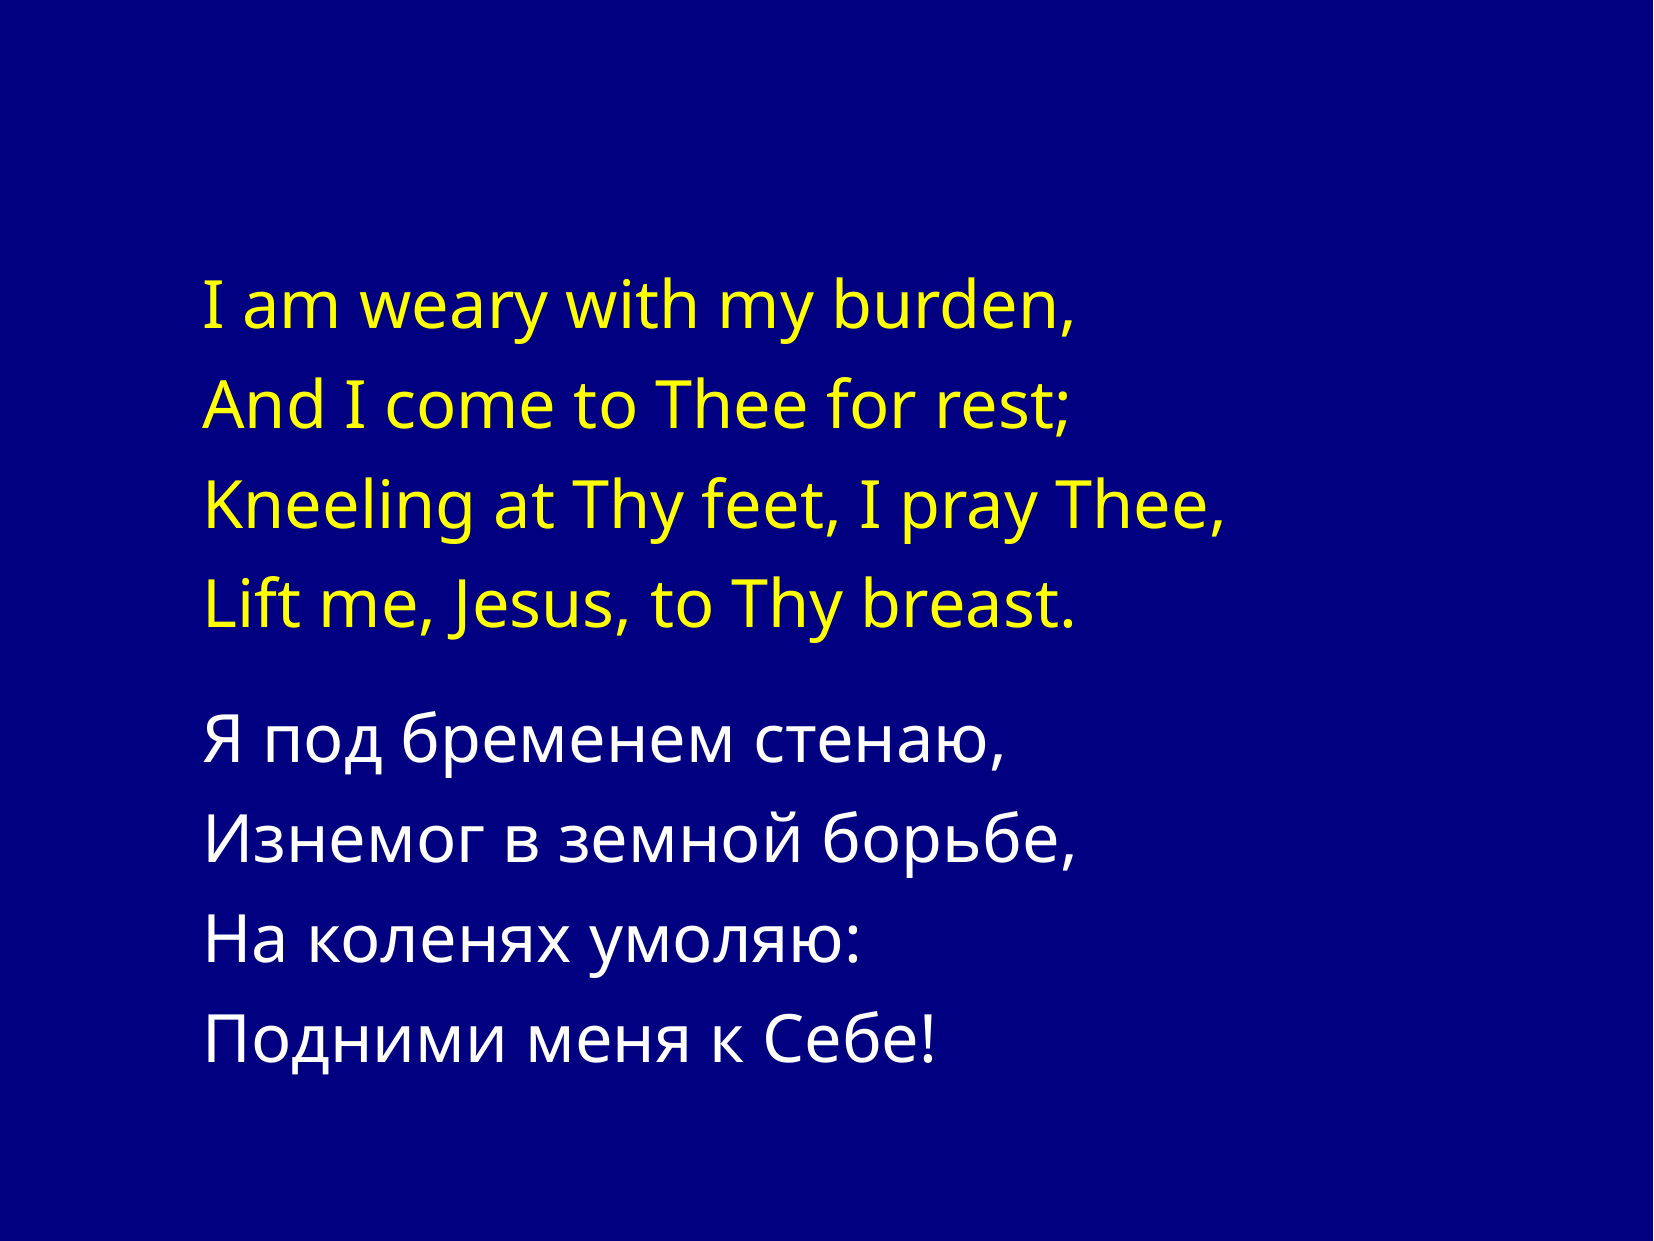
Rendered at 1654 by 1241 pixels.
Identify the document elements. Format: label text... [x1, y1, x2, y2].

text_box Я под бременем стенаю, Изнемог в земной борьбе, На коленях умоляю: Подними меня к Себе! [75, 675, 1576, 1163]
text_box I am weary with my burden, And I come to Thee for rest; Kneeling at Thy feet, I pray Thee, Lift me, Jesus, to Thy breast. [75, 150, 1576, 638]
